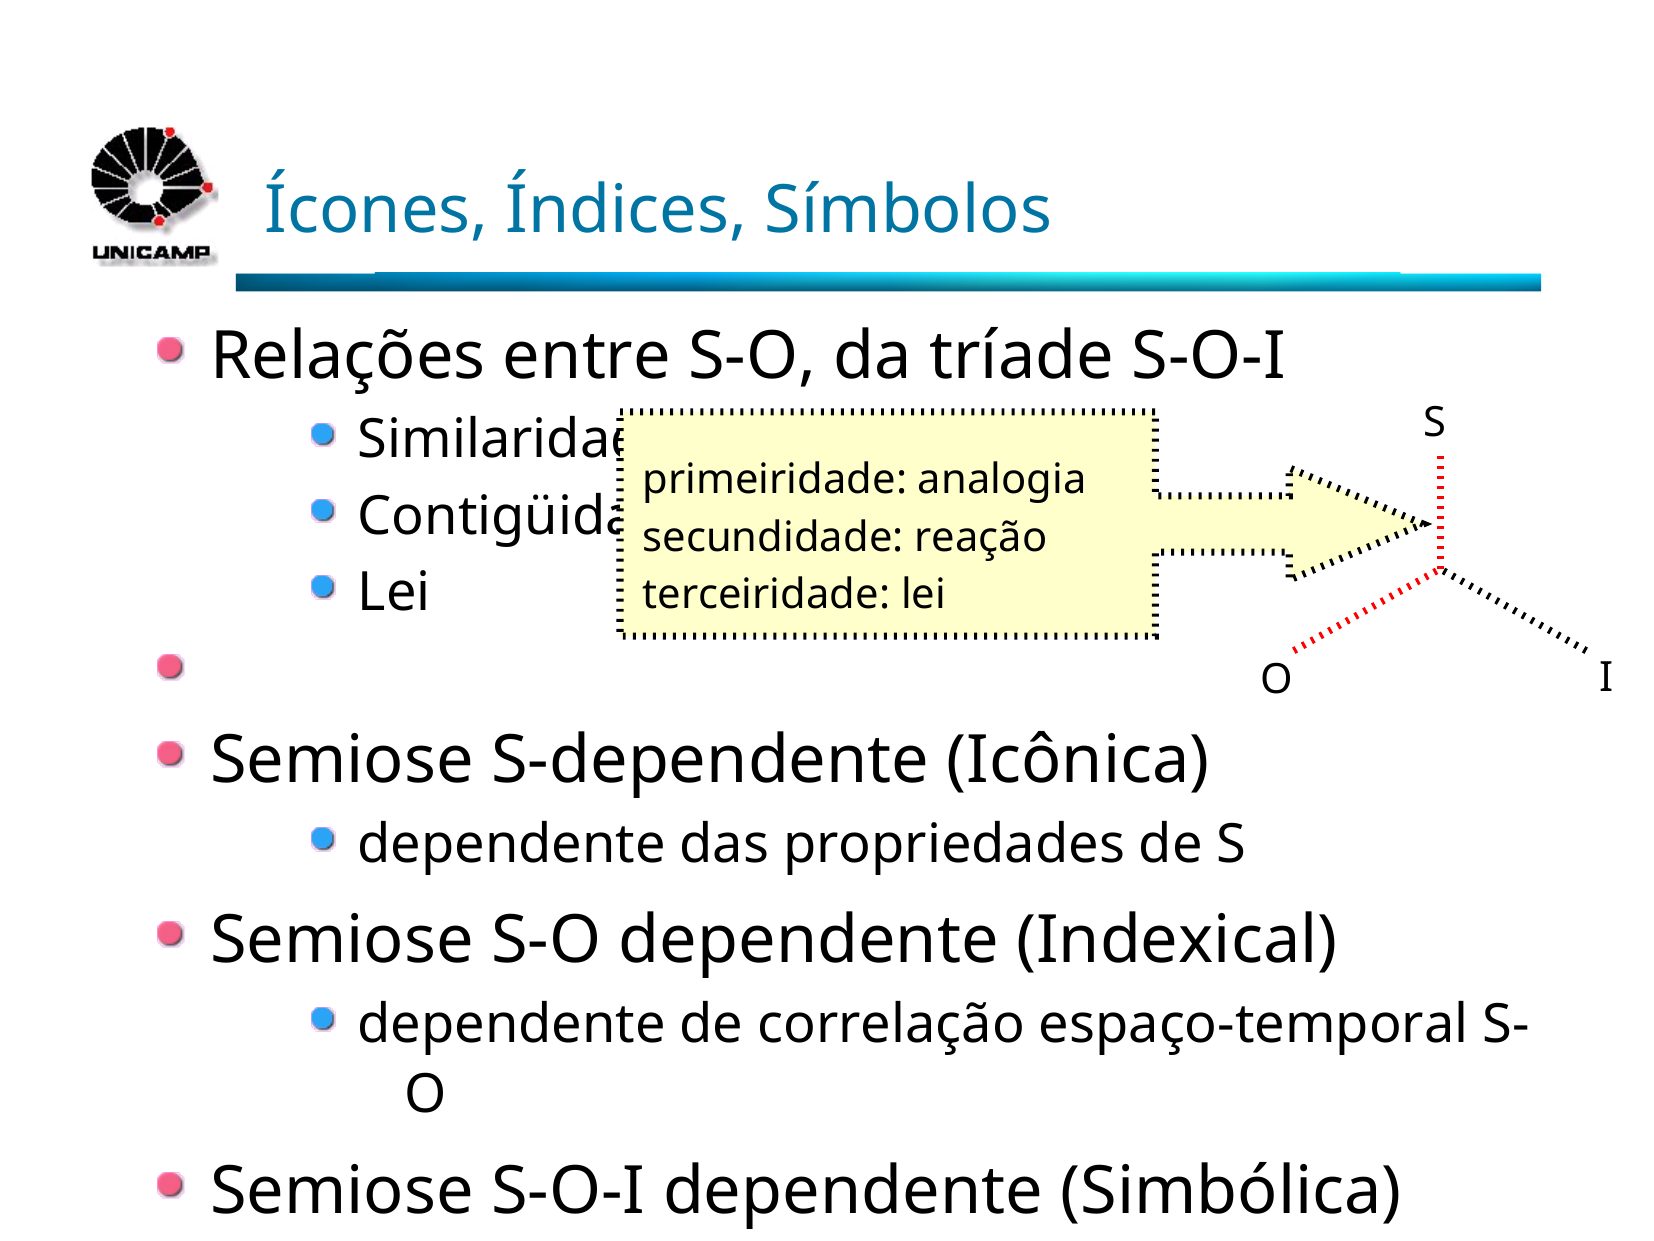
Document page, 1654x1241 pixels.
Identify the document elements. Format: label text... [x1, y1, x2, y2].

text_box S [1409, 383, 1468, 457]
text_box [620, 411, 1424, 637]
picture [156, 1182, 186, 1200]
text_box primeiridade: analogia secundidade: reação terceiridade: lei [627, 441, 1129, 629]
list Relações entre S-O, da tríade S-O-I Similaridade Contigüidade Lei Semiose S-dependente (Icônica) dependente das propriedades de S Semiose S-O dependente (Indexical) dependente de correlação espaço-temporal S-O Semiose S-O-I dependente (Simbólica) S-O dependente da mediação de I [121, 309, 1534, 1182]
text_box O [1245, 640, 1308, 714]
text_box I [1584, 638, 1632, 712]
title Ícones, Índices, Símbolos [264, 42, 1534, 250]
picture [125, 272, 1654, 295]
